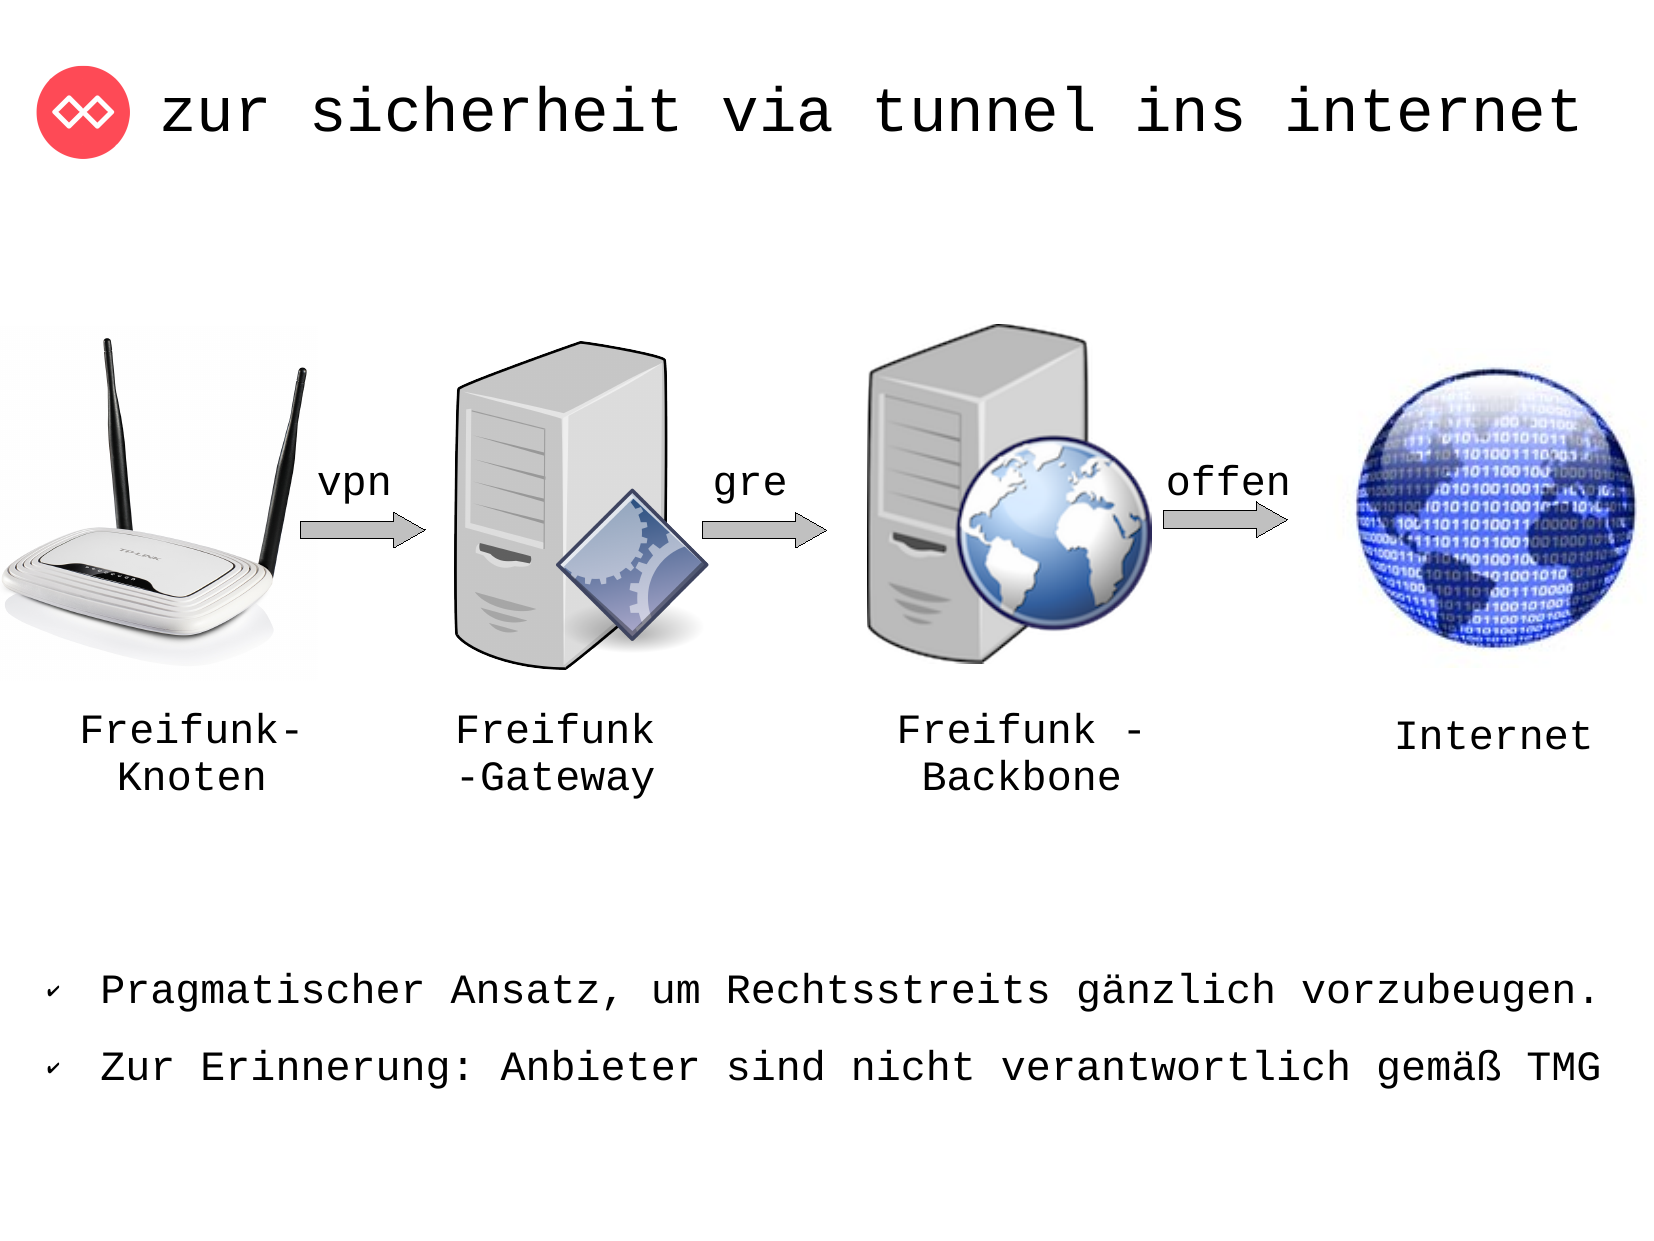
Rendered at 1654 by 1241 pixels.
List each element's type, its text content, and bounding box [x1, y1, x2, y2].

list Internet [1322, 714, 1619, 968]
picture [867, 324, 1152, 664]
picture [454, 341, 721, 670]
list vpn [200, 460, 438, 550]
list Freifunk-Knoten [0, 708, 355, 975]
picture [0, 326, 318, 681]
title zur sicherheit via tunnel ins internet [159, 11, 1648, 219]
list gre [596, 460, 833, 550]
list Freifunk -Backbone [809, 708, 1164, 975]
list Freifunk-Gateway [372, 708, 668, 968]
picture [1295, 348, 1654, 668]
list offen [1074, 460, 1312, 550]
picture [17, 46, 149, 178]
list Pragmatischer Ansatz, um Rechtsstreits gänzlich vorzubeugen. Zur Erinnerung: Anbieter sind nicht verantwortlich gemäß TMG [29, 968, 1654, 1241]
